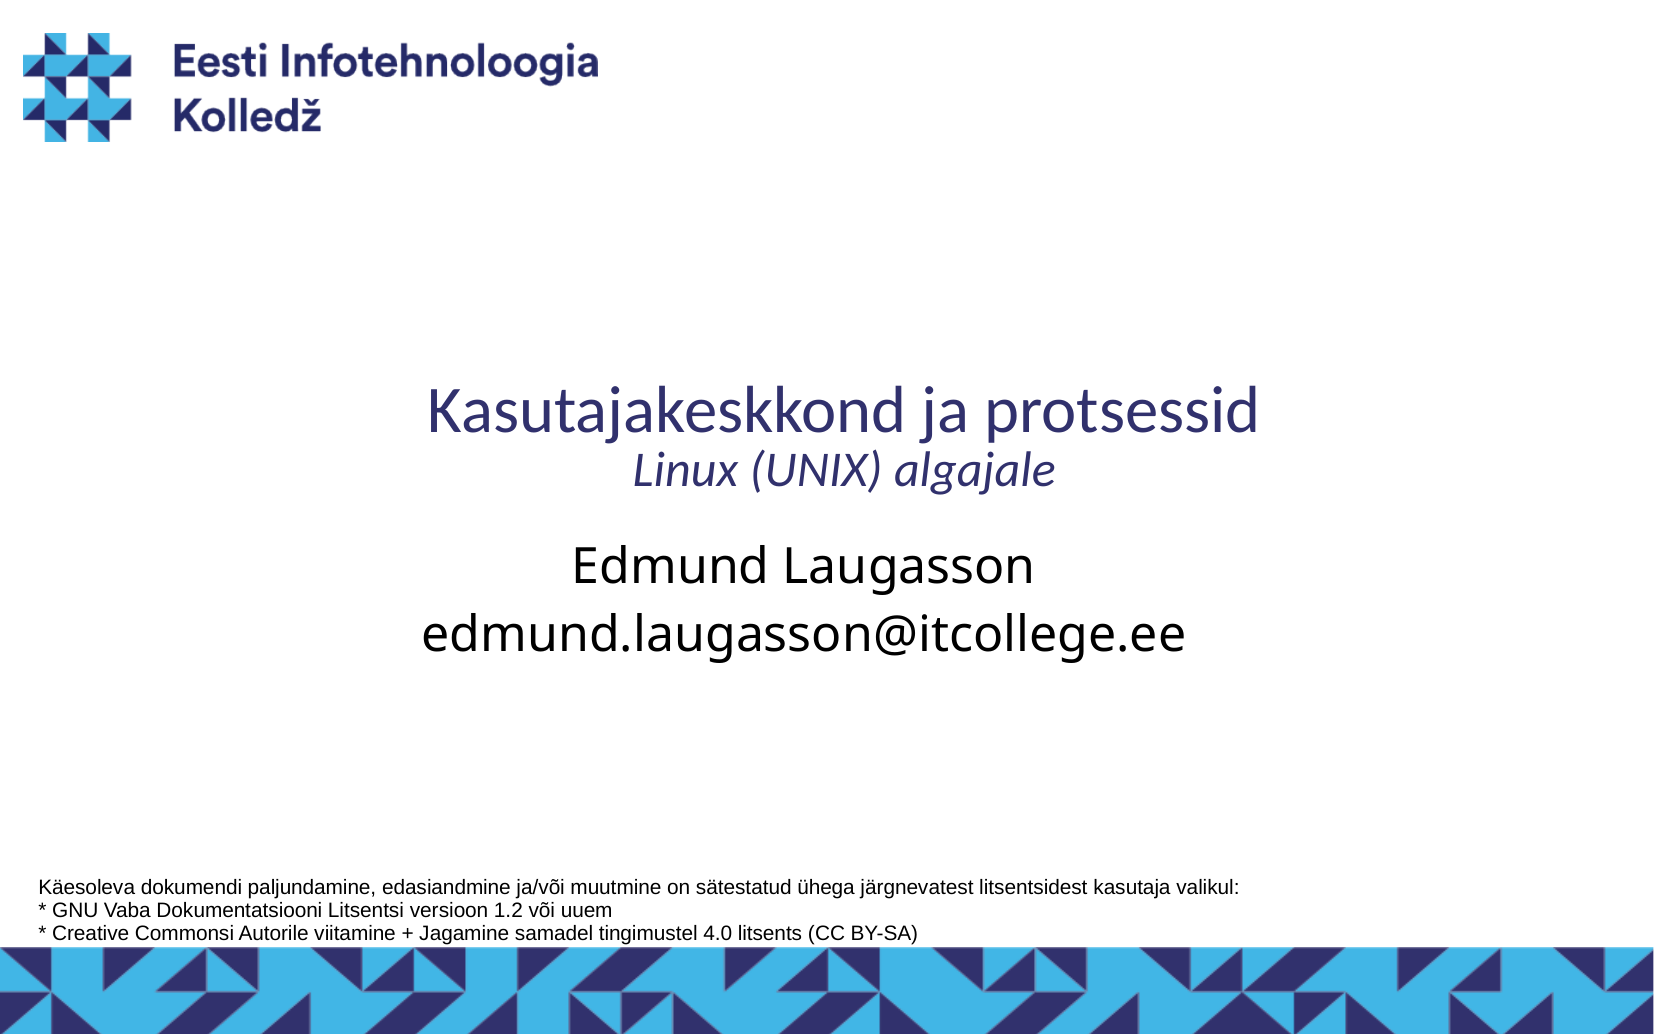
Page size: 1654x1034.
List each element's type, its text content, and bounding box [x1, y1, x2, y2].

title Kasutajakeskkond ja protsessid Linux (UNIX) algajale [82, 346, 1607, 535]
subtitle Edmund Laugasson edmund.laugasson@itcollege.ee [236, 532, 1372, 665]
text_box Käesoleva dokumendi paljundamine, edasiandmine ja/või muutmine on sätestatud ühega järgnevatest litsentsidest kasutaja valikul: * GNU Vaba Dokumentatsiooni Litsentsi versioon 1.2 või uuem * Creative Commonsi Autorile viitamine + Jagamine samadel tingimustel 4.0 litsents (CC BY-SA) [23, 868, 1530, 953]
picture [23, 33, 598, 142]
